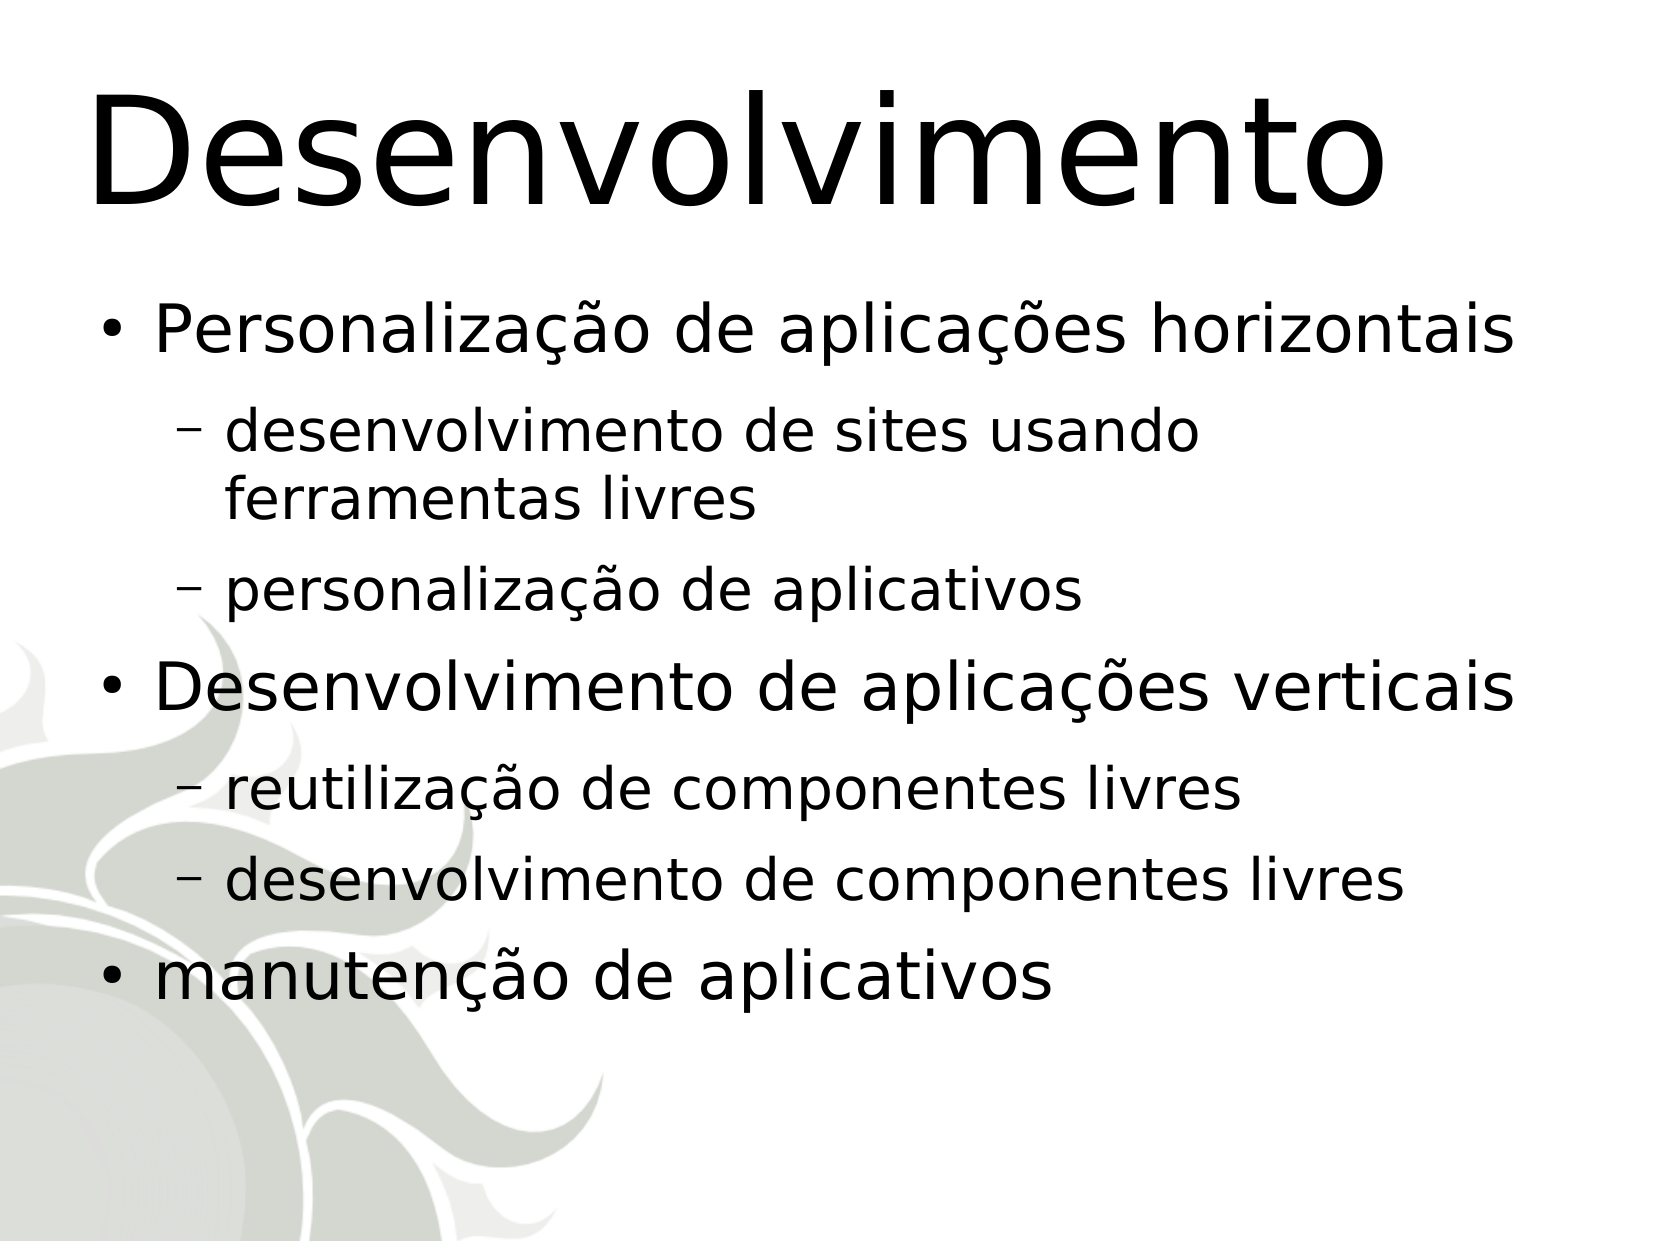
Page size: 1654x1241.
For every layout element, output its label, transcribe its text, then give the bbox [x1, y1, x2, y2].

list Personalização de aplicações horizontais desenvolvimento de sites usando ferramentas livres personalização de aplicativos Desenvolvimento de aplicações verticais reutilização de componentes livres desenvolvimento de componentes livres manutenção de aplicativos [82, 290, 1571, 1094]
title Desenvolvimento [82, 49, 1571, 257]
picture [0, 555, 644, 1241]
